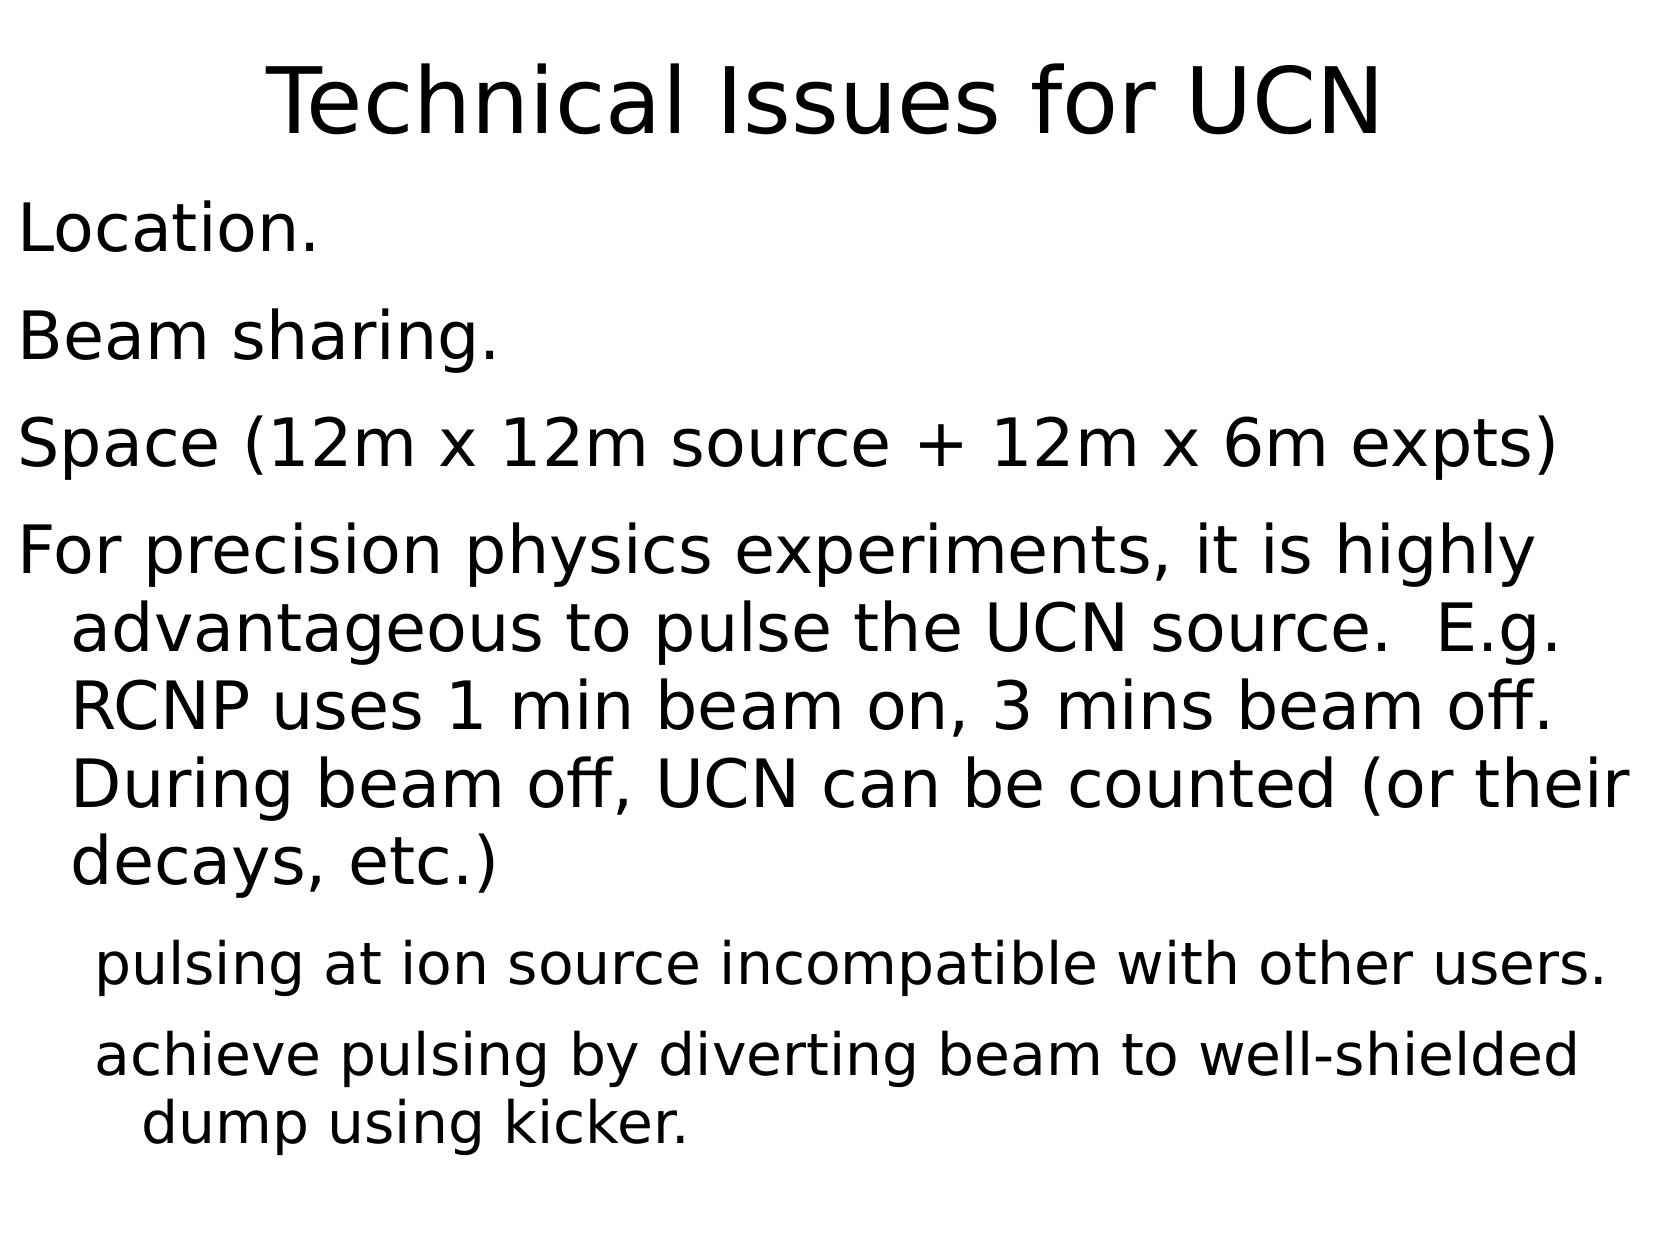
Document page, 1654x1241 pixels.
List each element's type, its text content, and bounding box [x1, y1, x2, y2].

list Location. Beam sharing. Space (12m x 12m source + 12m x 6m expts) For precision physics experiments, it is highly advantageous to pulse the UCN source. E.g. RCNP uses 1 min beam on, 3 mins beam off. During beam off, UCN can be counted (or their decays, etc.) pulsing at ion source incompatible with other users. achieve pulsing by diverting beam to well-shielded dump using kicker. [0, 189, 1654, 1225]
title Technical Issues for UCN [82, 27, 1571, 178]
